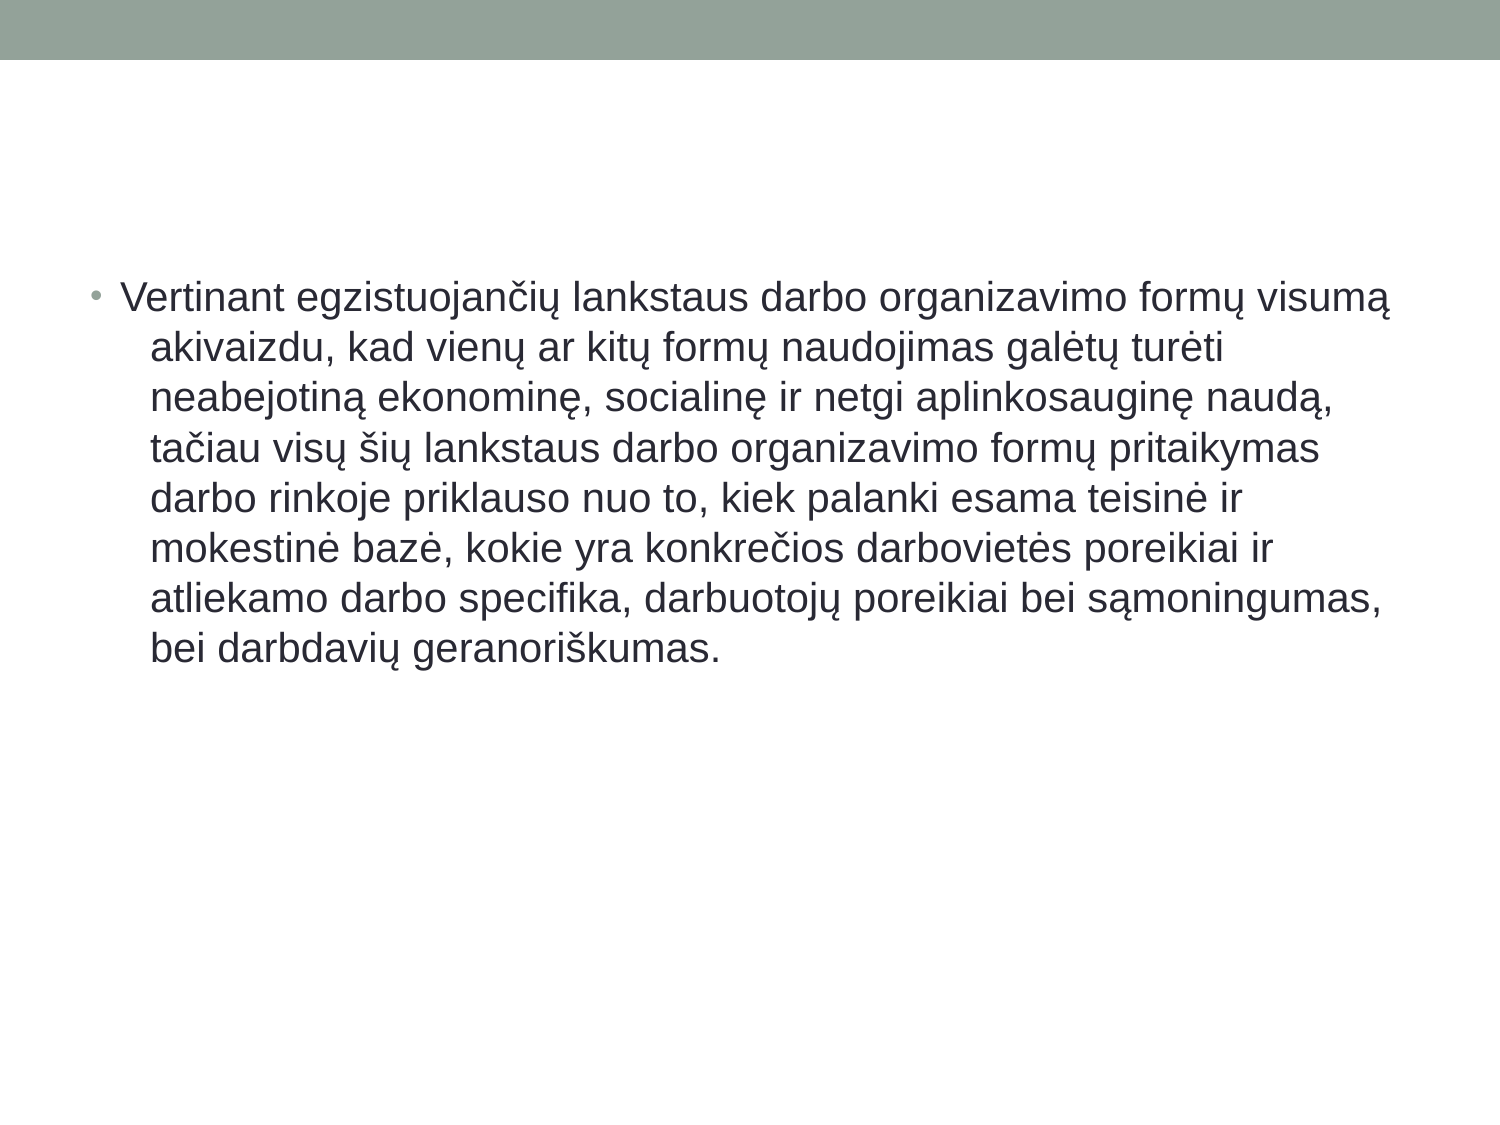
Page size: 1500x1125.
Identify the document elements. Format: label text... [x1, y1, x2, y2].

list Vertinant egzistuojančių lankstaus darbo organizavimo formų visumą akivaizdu, kad vienų ar kitų formų naudojimas galėtų turėti neabejotiną ekonominę, socialinę ir netgi aplinkosauginę naudą, tačiau visų šių lankstaus darbo organizavimo formų pritaikymas darbo rinkoje priklauso nuo to, kiek palanki esama teisinė ir mokestinė bazė, kokie yra konkrečios darbovietės poreikiai ir atliekamo darbo specifika, darbuotojų poreikiai bei sąmoningumas, bei darbdavių geranoriškumas. [75, 262, 1426, 1063]
